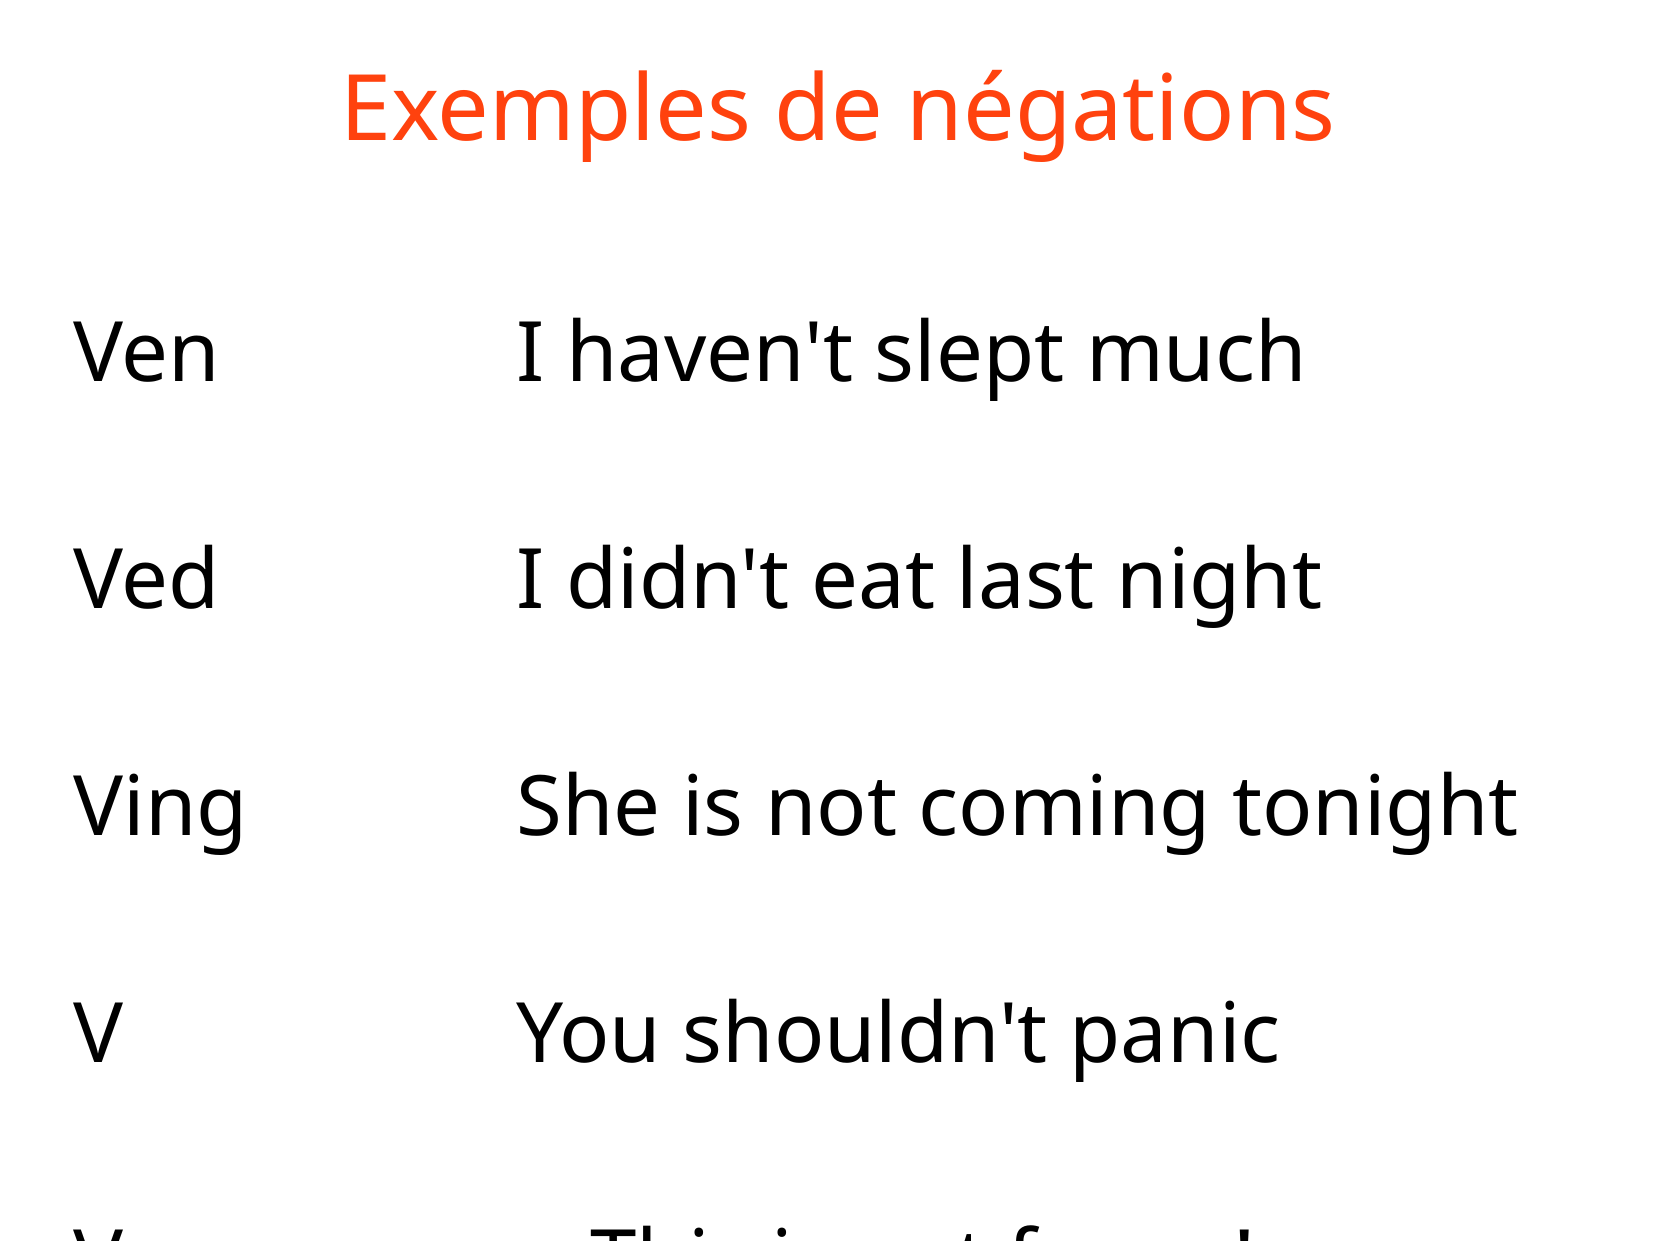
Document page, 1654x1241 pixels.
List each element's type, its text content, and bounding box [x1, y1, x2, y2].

text_box Exemples de négations Ven I haven't slept much Ved I didn't eat last night Ving She is not coming tonight V You shouldn't panic Vs This is not funny! [59, 35, 1642, 1241]
